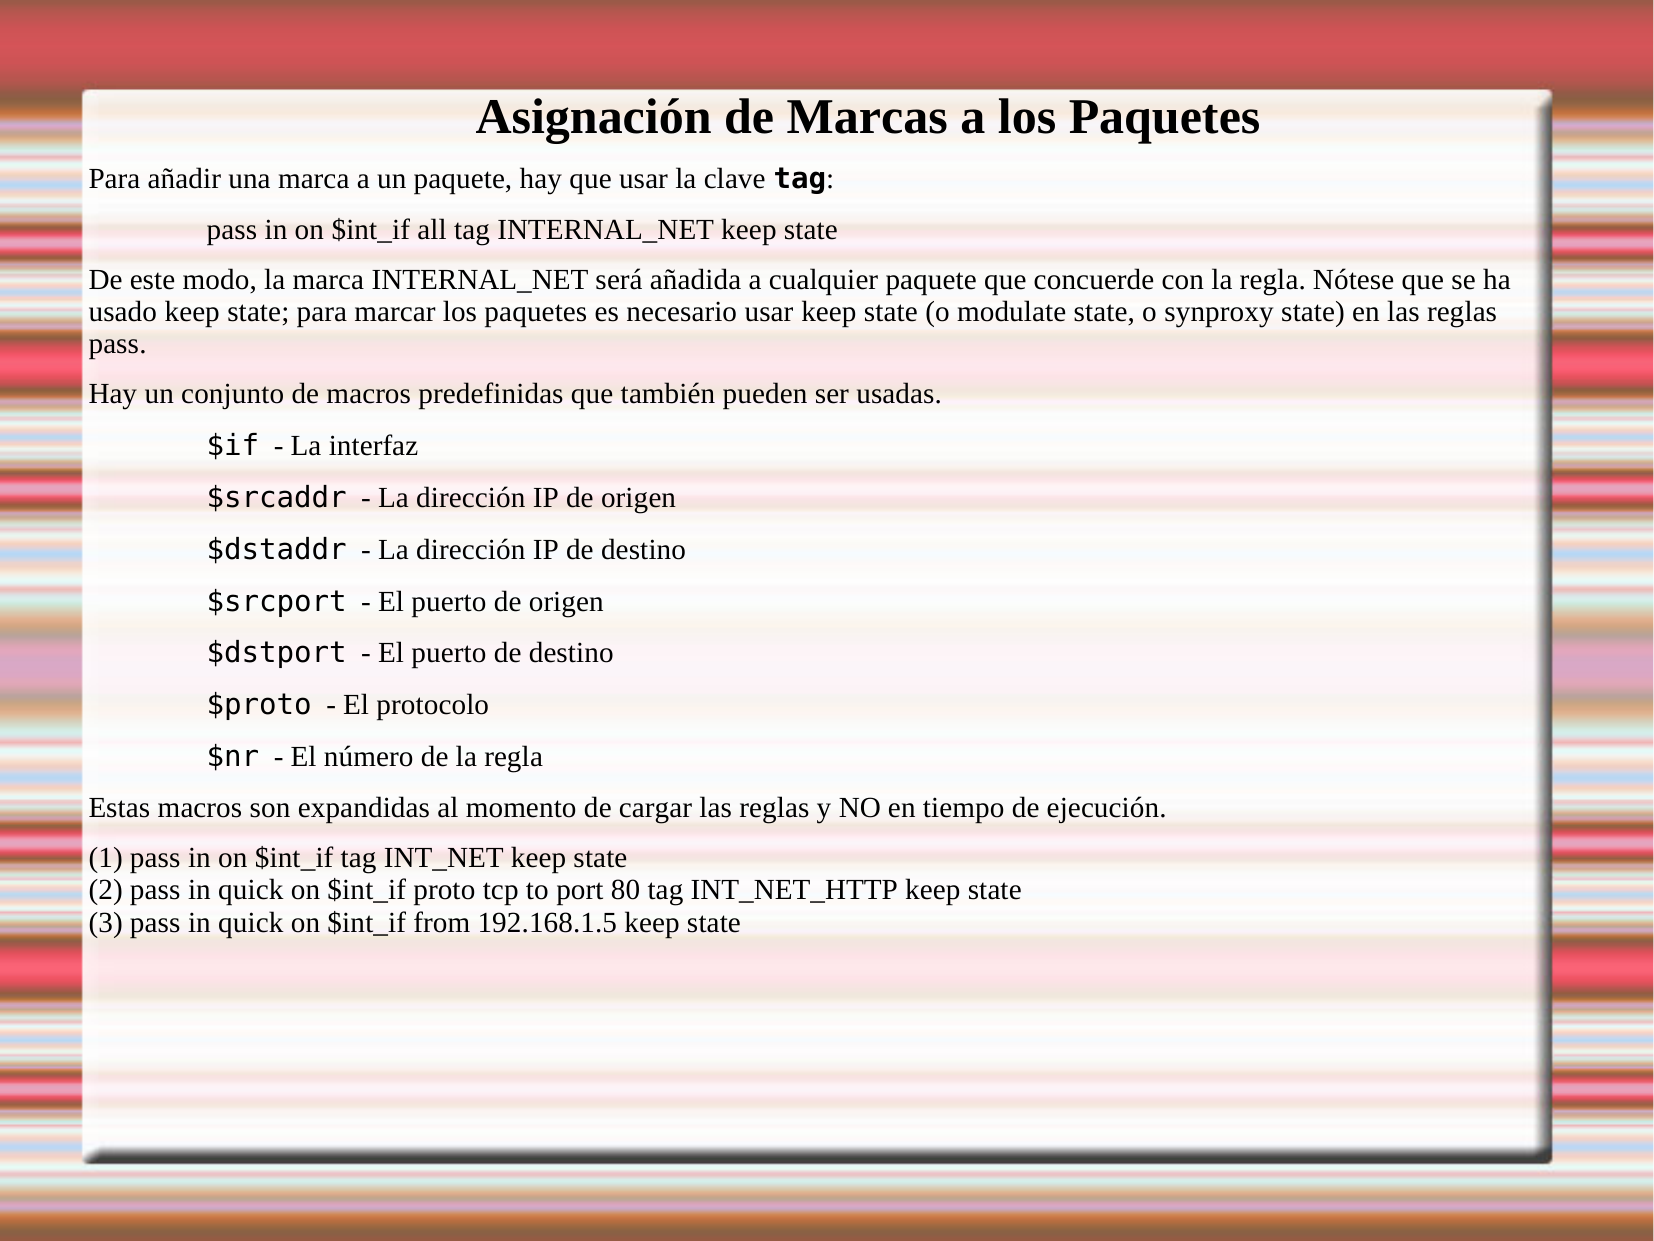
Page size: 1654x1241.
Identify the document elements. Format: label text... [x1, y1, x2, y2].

picture [0, 0, 1654, 1241]
text_box Asignación de Marcas a los Paquetes Para añadir una marca a un paquete, hay que usar la clave tag: pass in on $int_if all tag INTERNAL_NET keep state De este modo, la marca INTERNAL_NET será añadida a cualquier paquete que concuerde con la regla. Nótese que se ha usado keep state; para marcar los paquetes es necesario usar keep state (o modulate state, o synproxy state) en las reglas pass. Hay un conjunto de macros predefinidas que también pueden ser usadas. $if - La interfaz $srcaddr - La dirección IP de origen $dstaddr - La dirección IP de destino $srcport - El puerto de origen $dstport - El puerto de destino $proto - El protocolo $nr - El número de la regla Estas macros son expandidas al momento de cargar las reglas y NO en tiempo de ejecución. (1) pass in on $int_if tag INT_NET keep state (2) pass in quick on $int_if proto tcp to port 80 tag INT_NET_HTTP keep state (3) pass in quick on $int_if from 192.168.1.5 keep state [88, 88, 1536, 1083]
